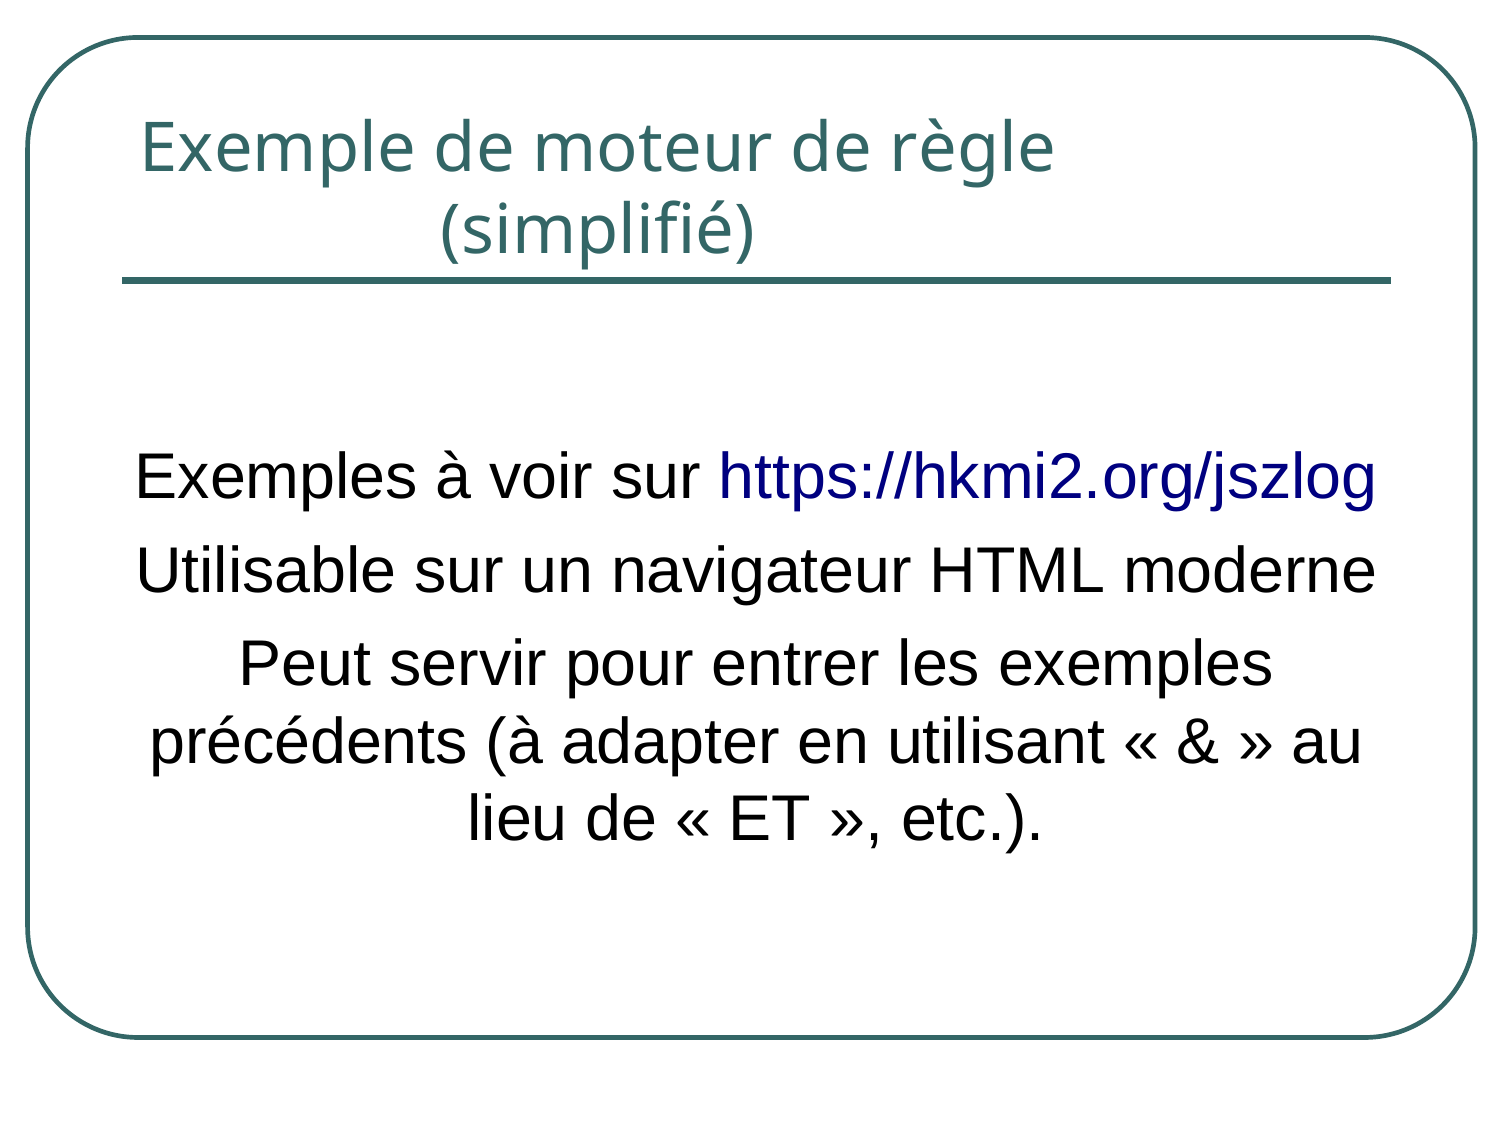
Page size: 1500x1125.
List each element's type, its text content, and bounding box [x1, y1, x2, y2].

subtitle Exemples à voir sur https://hkmi2.org/jszlog Utilisable sur un navigateur HTML moderne Peut servir pour entrer les exemples précédents (à adapter en utilisant « & » au lieu de « ET », etc.). [125, 312, 1388, 976]
title Exemple de moteur de règle (simplifié) [125, 87, 1388, 275]
